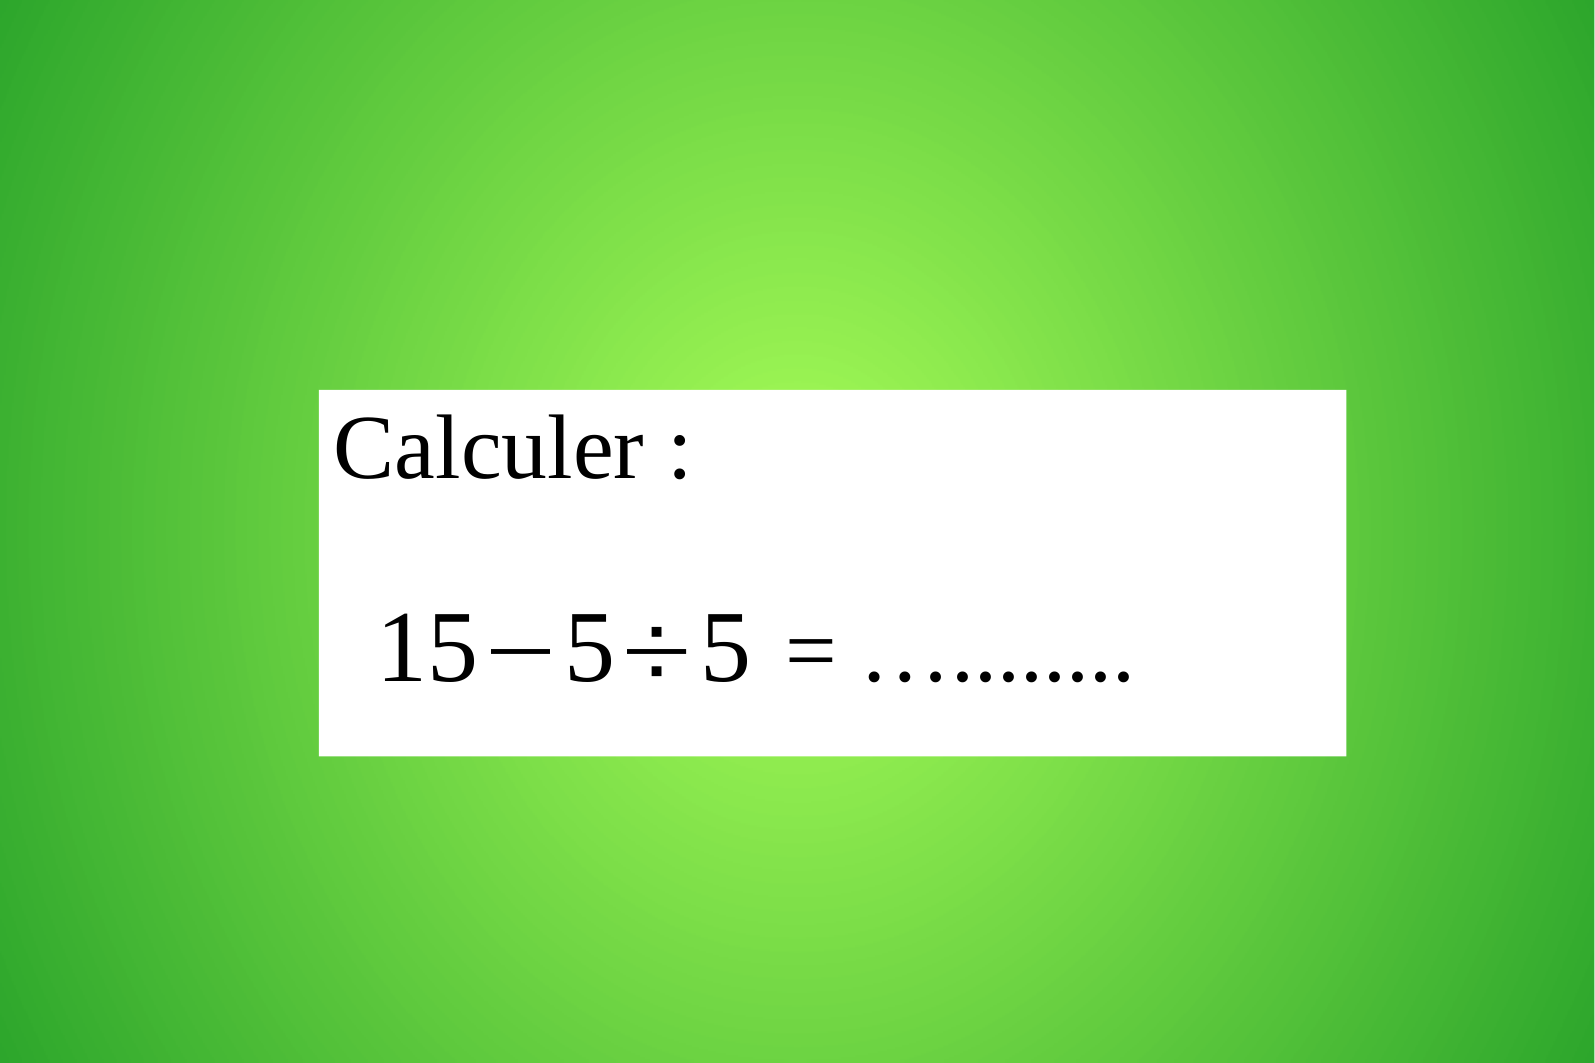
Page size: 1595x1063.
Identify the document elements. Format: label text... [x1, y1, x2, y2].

chart [371, 590, 756, 704]
picture [0, 0, 1595, 1063]
text_box Calculer : = …........ [318, 389, 1347, 757]
